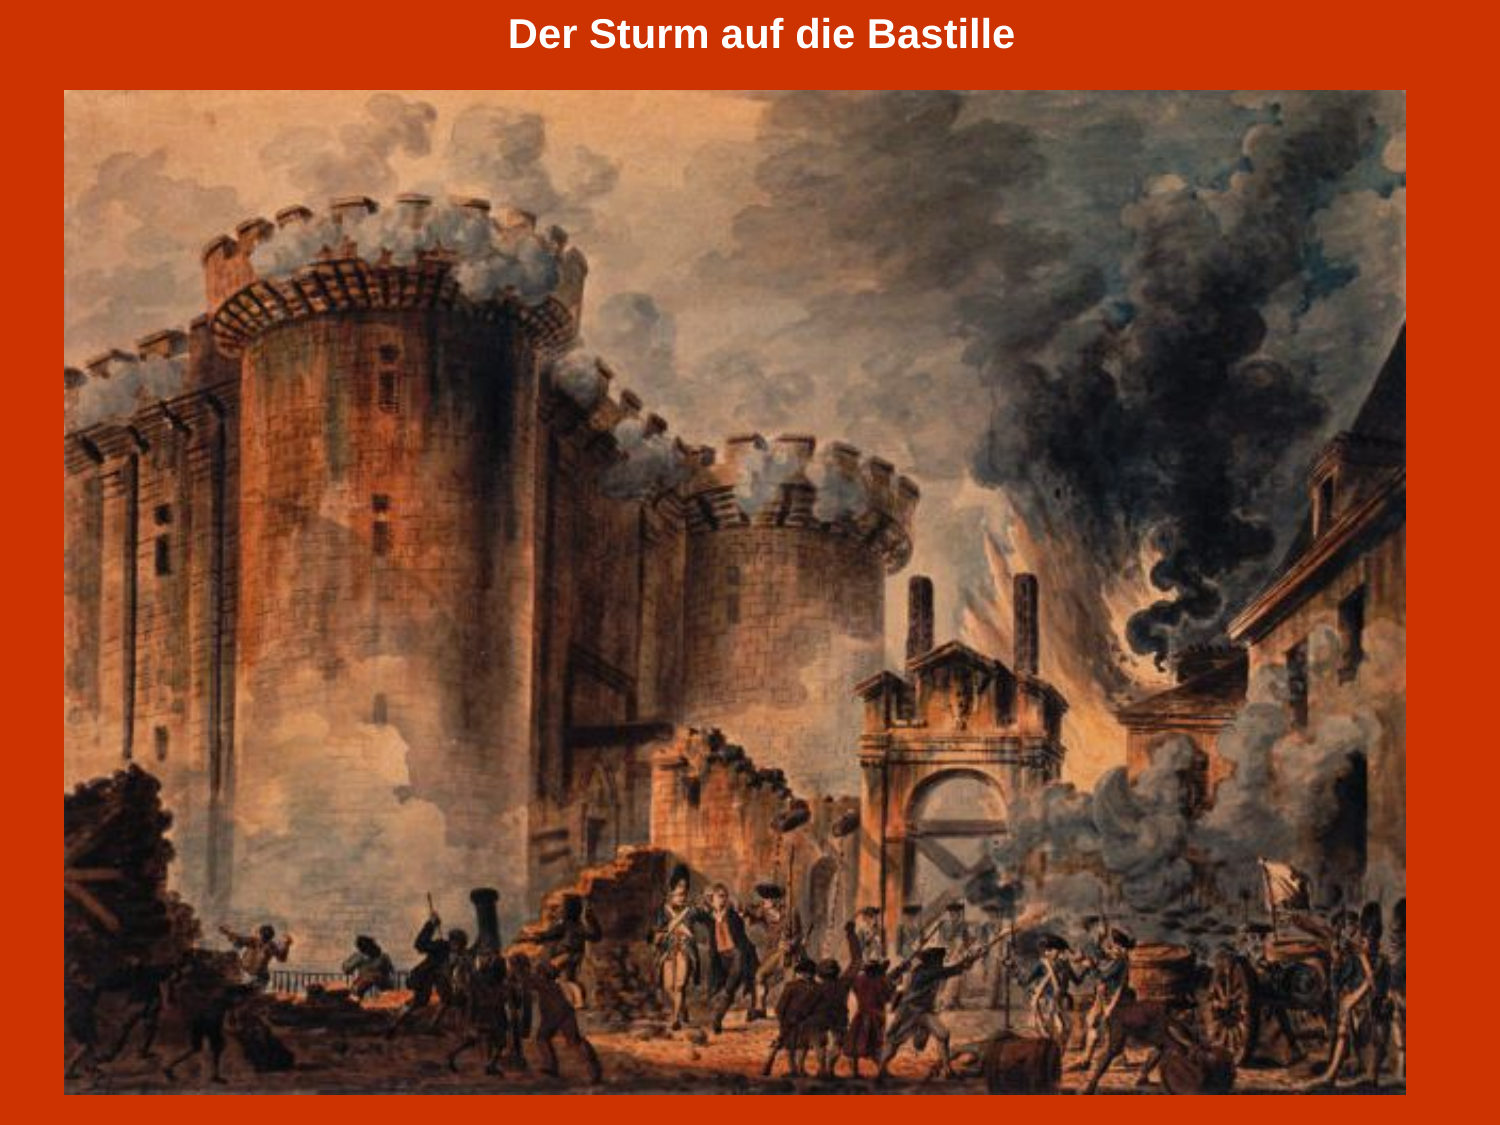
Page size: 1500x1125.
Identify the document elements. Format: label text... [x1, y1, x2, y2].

title Der Sturm auf die Bastille [395, 0, 1128, 69]
picture [64, 90, 1406, 1095]
